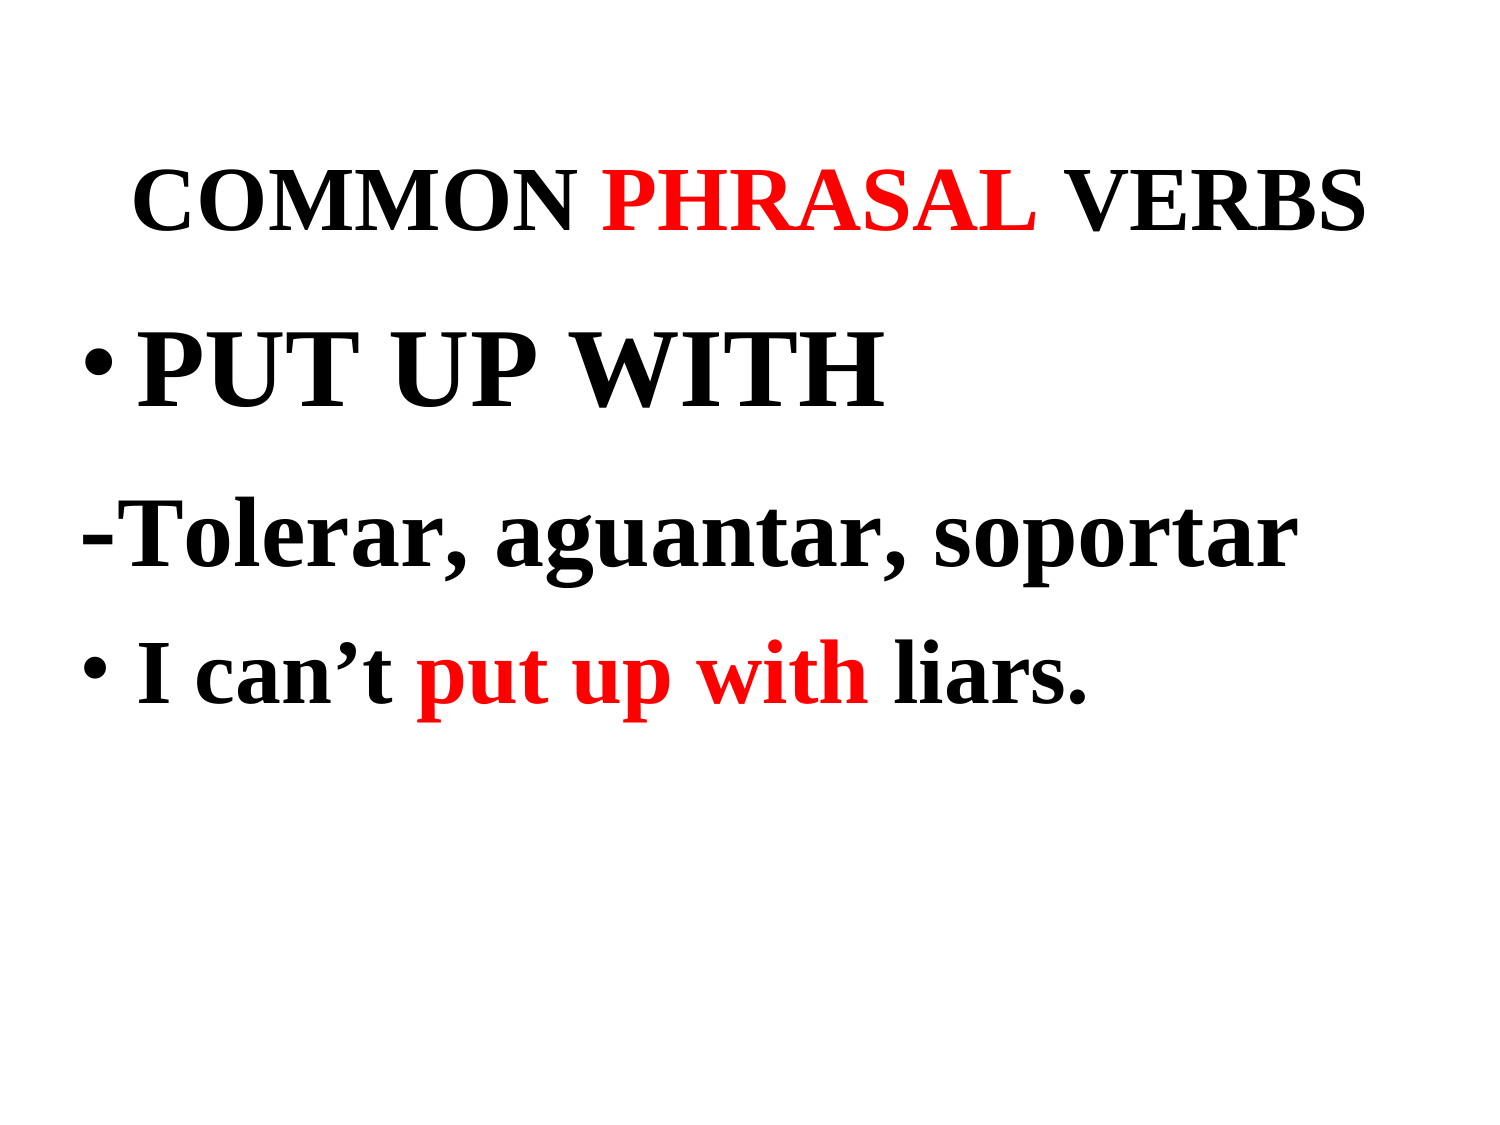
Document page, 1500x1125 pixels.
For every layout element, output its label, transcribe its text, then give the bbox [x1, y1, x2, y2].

list PUT UP WITH -Tolerar, aguantar, soportar I can’t put up with liars. [64, 286, 1436, 1000]
title COMMON PHRASAL VERBS [112, 99, 1388, 286]
